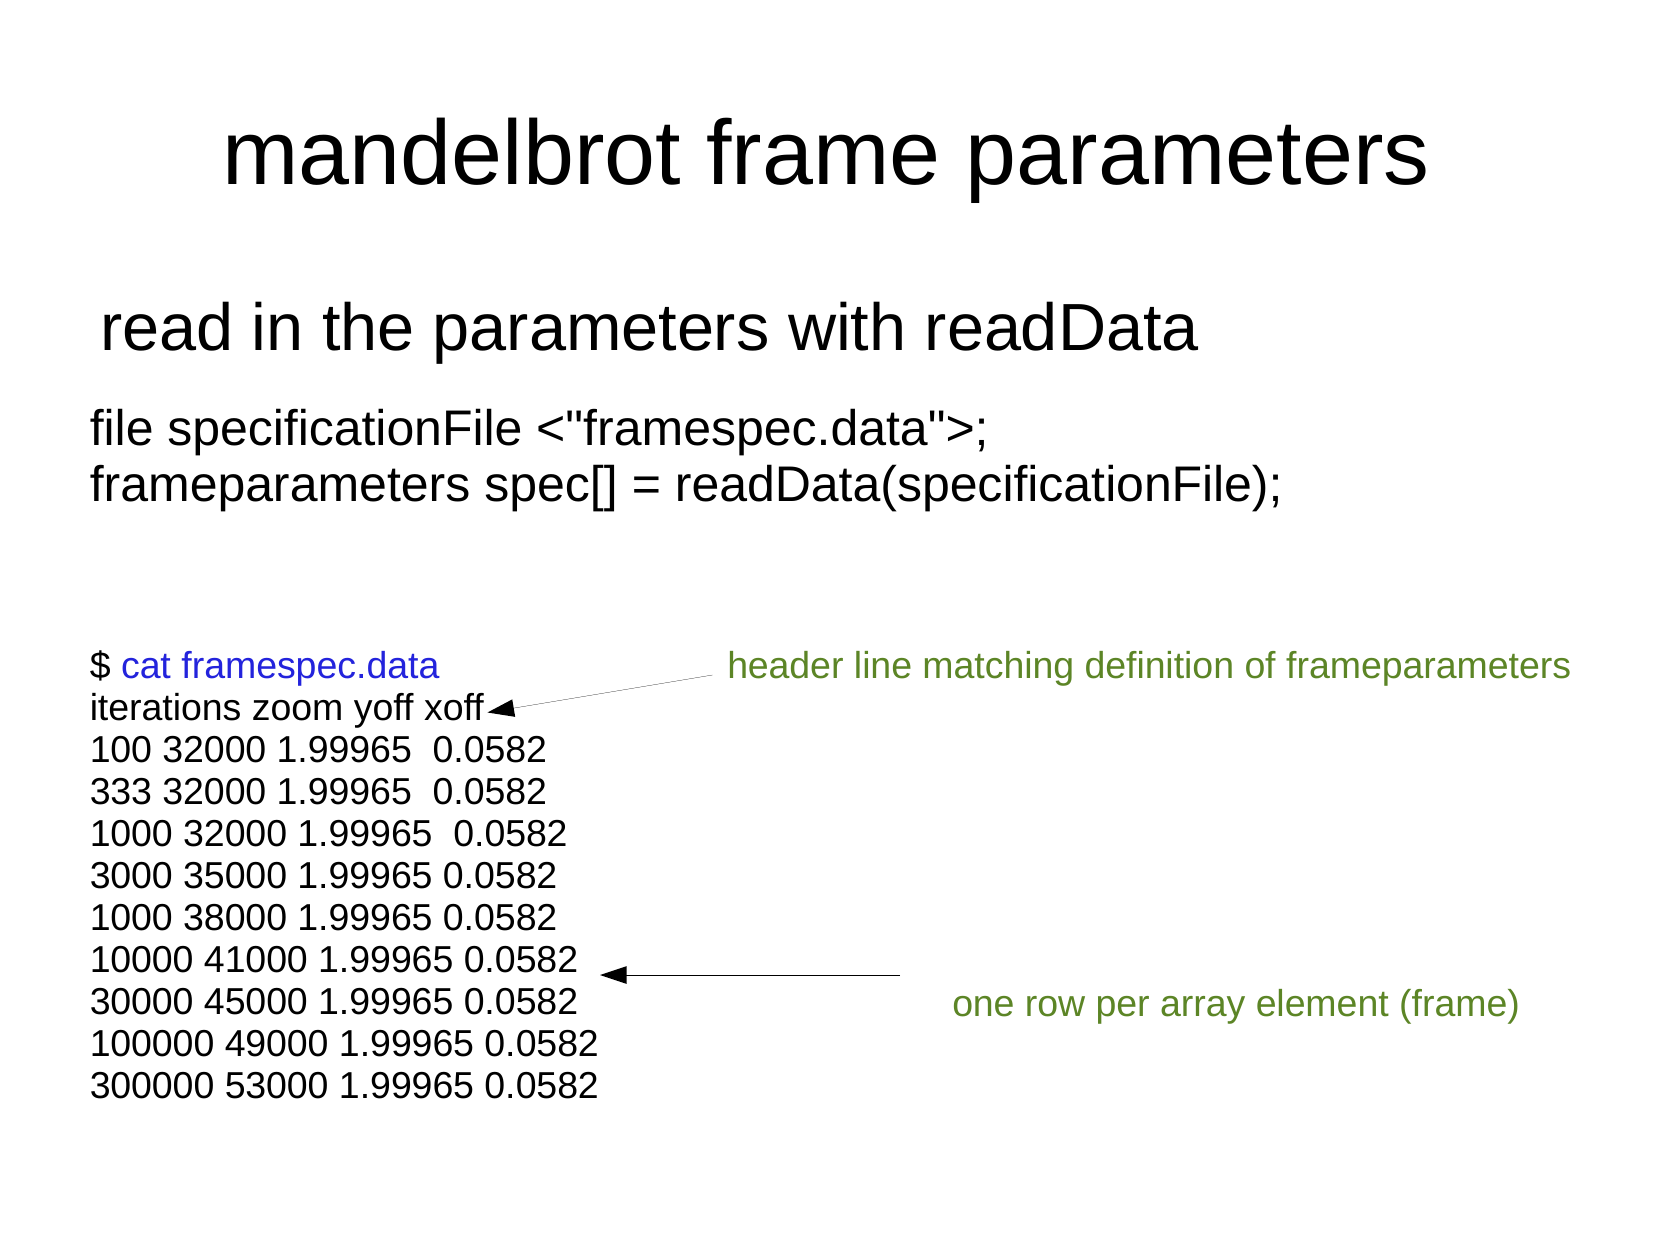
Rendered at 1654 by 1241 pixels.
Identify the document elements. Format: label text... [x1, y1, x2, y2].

text_box one row per array element (frame) [937, 975, 1536, 1034]
text_box file specificationFile <"framespec.data">; frameparameters spec[] = readData(specificationFile); [75, 392, 1388, 580]
title mandelbrot frame parameters [82, 56, 1571, 250]
text_box $ cat framespec.data iterations zoom yoff xoff 100 32000 1.99965 0.0582 333 32000 1.99965 0.0582 1000 32000 1.99965 0.0582 3000 35000 1.99965 0.0582 1000 38000 1.99965 0.0582 10000 41000 1.99965 0.0582 30000 45000 1.99965 0.0582 100000 49000 1.99965 0.0582 300000 53000 1.99965 0.0582 [75, 637, 676, 1172]
list read in the parameters with readData [82, 290, 1571, 413]
text_box header line matching definition of frameparameters [712, 637, 1587, 696]
